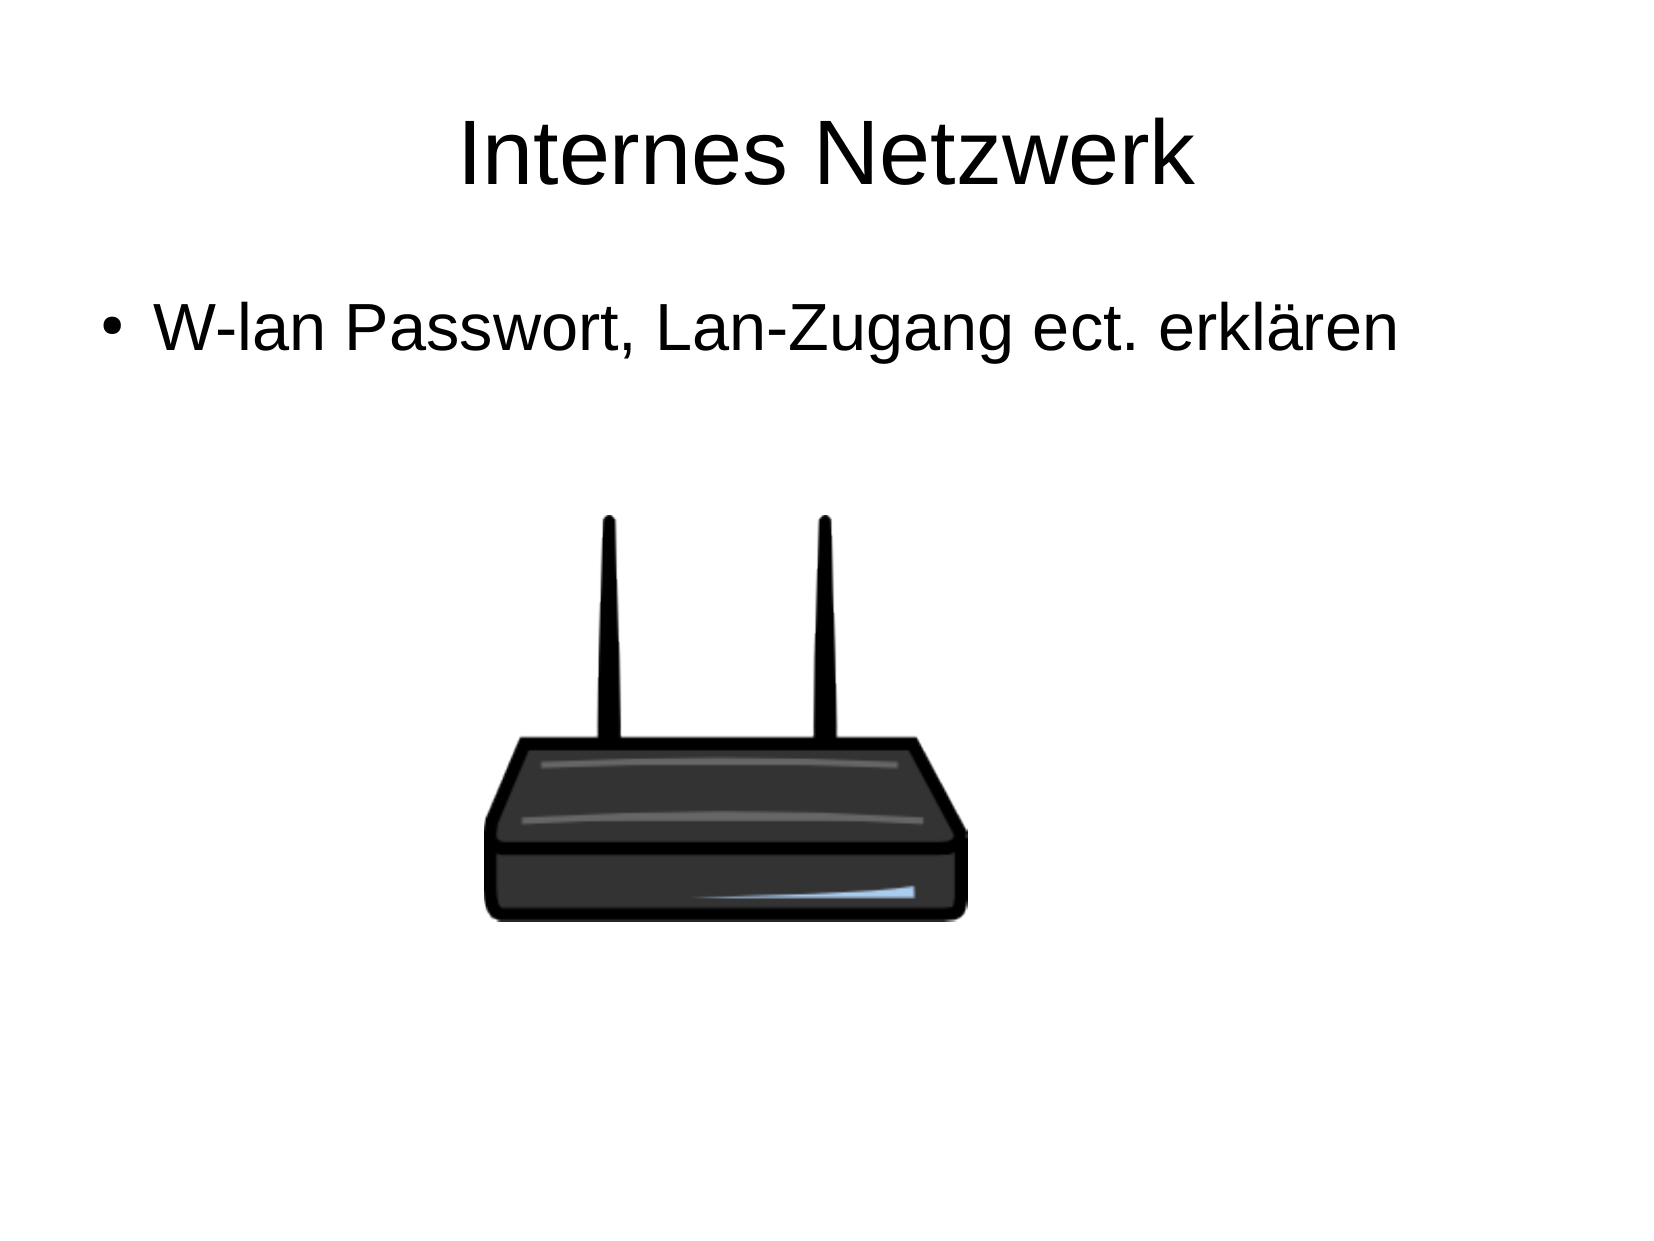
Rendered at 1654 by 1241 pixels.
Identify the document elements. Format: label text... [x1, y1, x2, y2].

title Internes Netzwerk [82, 49, 1571, 257]
picture [484, 515, 968, 922]
list W-lan Passwort, Lan-Zugang ect. erklären [82, 290, 1571, 1010]
